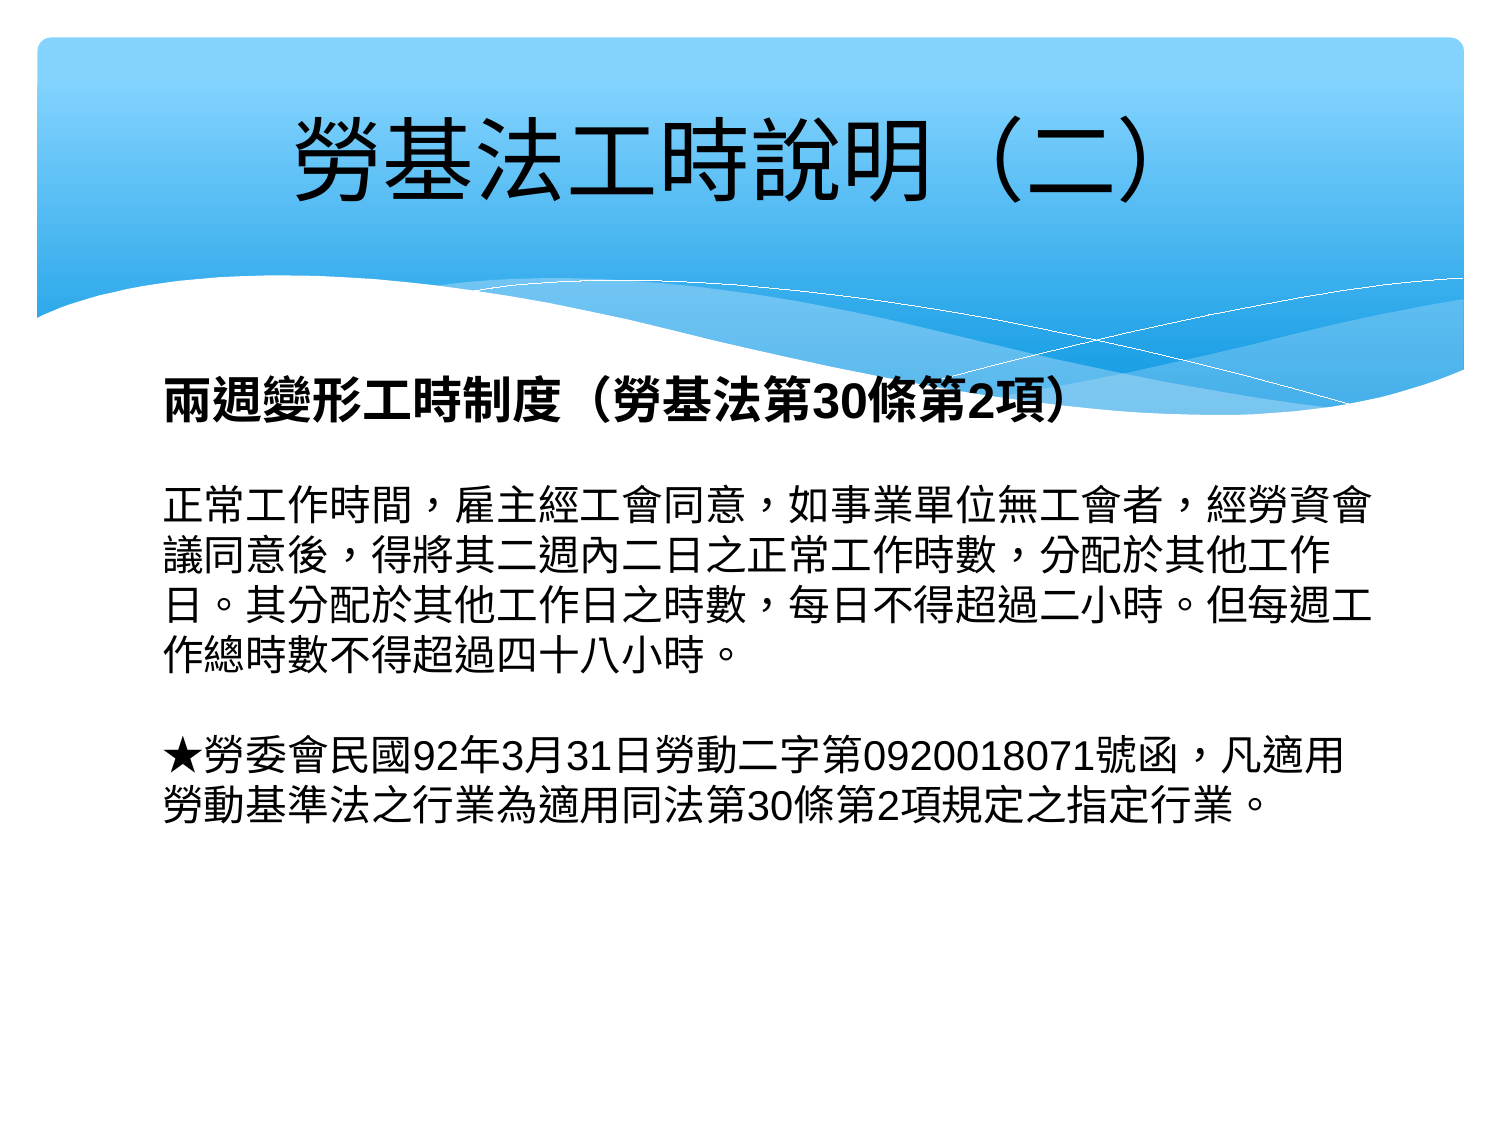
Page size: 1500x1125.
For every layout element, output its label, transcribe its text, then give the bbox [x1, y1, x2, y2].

text_box 兩週變形工時制度（勞基法第30條第2項） 正常工作時間，雇主經工會同意，如事業單位無工會者，經勞資會議同意後，得將其二週內二日之正常工作時數，分配於其他工作日。其分配於其他工作日之時數，每日不得超過二小時。但每週工作總時數不得超過四十八小時。 ★勞委會民國92年3月31日勞動二字第0920018071號函，凡適用勞動基準法之行業為適用同法第30條第2項規定之指定行業。 [147, 361, 1400, 837]
title 勞基法工時說明（二） [75, 55, 1425, 261]
